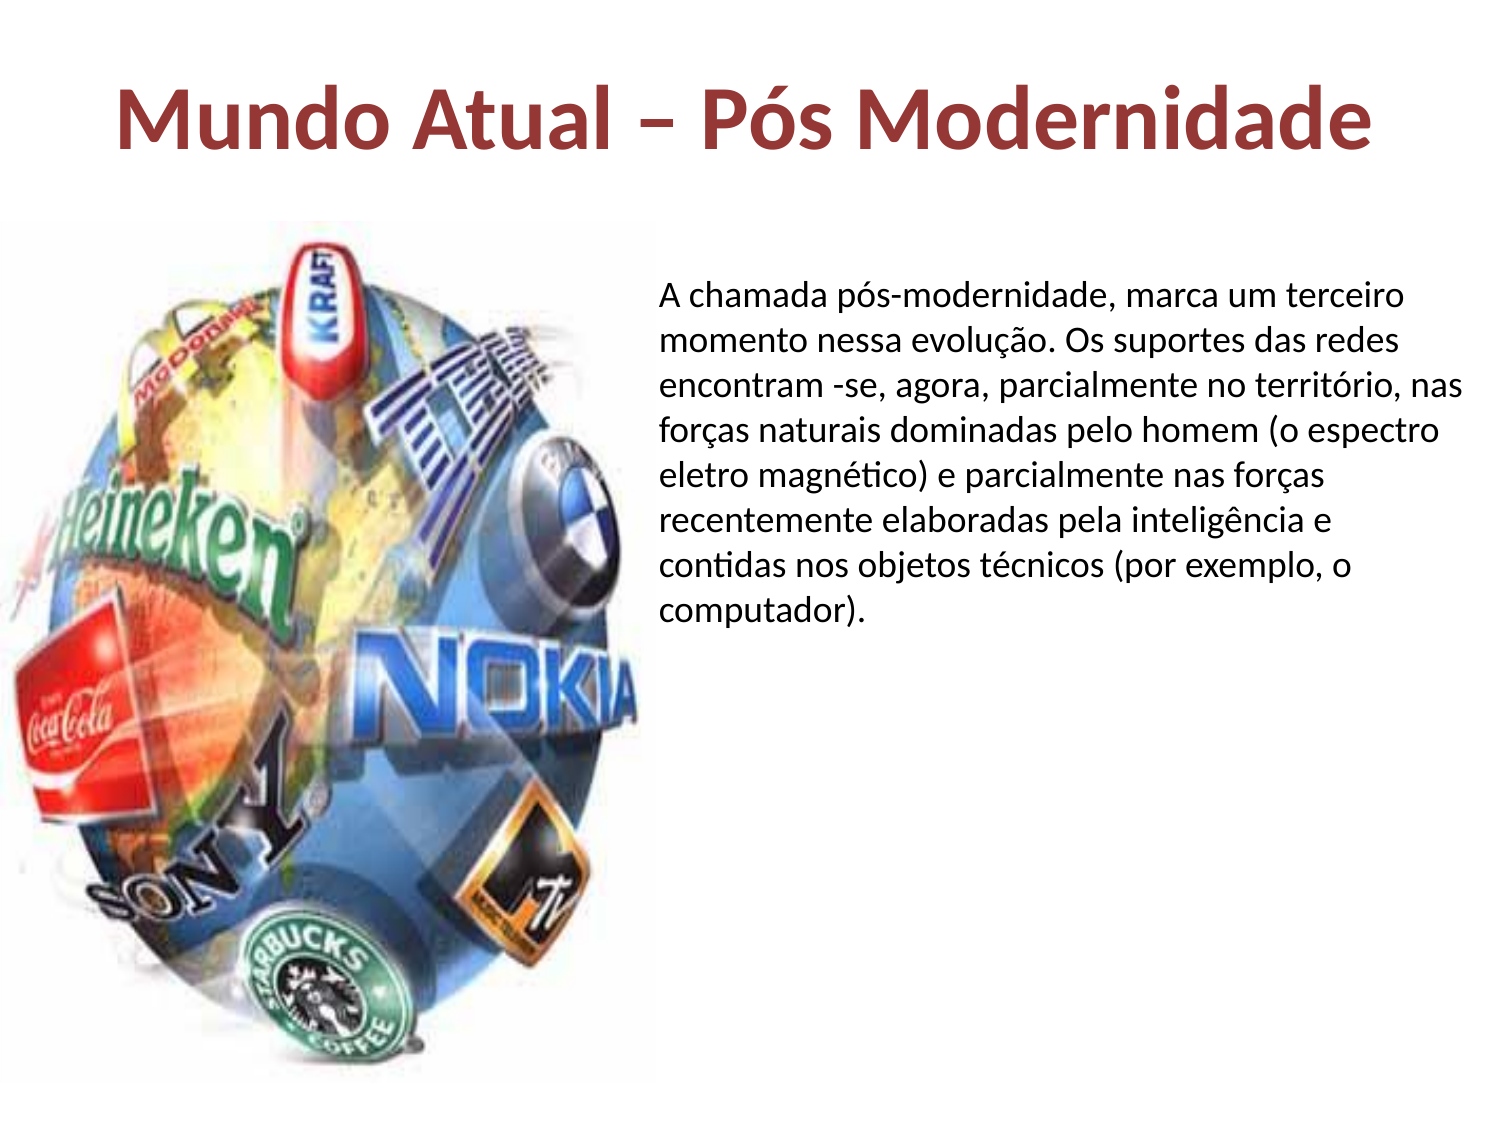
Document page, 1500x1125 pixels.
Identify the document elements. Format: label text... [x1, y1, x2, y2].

list A chamada pós-modernidade, marca um terceiro momento nessa evolução. Os suportes das redes encontram -se, agora, parcialmente no território, nas forças naturais dominadas pelo homem (o espectro eletro magnético) e parcialmente nas forças recentemente elaboradas pela inteligência e contidas nos objetos técnicos (por exemplo, o computador). [643, 262, 1483, 1125]
text_box Mundo Atual – Pós Modernidade [99, 19, 1450, 207]
picture [0, 221, 656, 1083]
